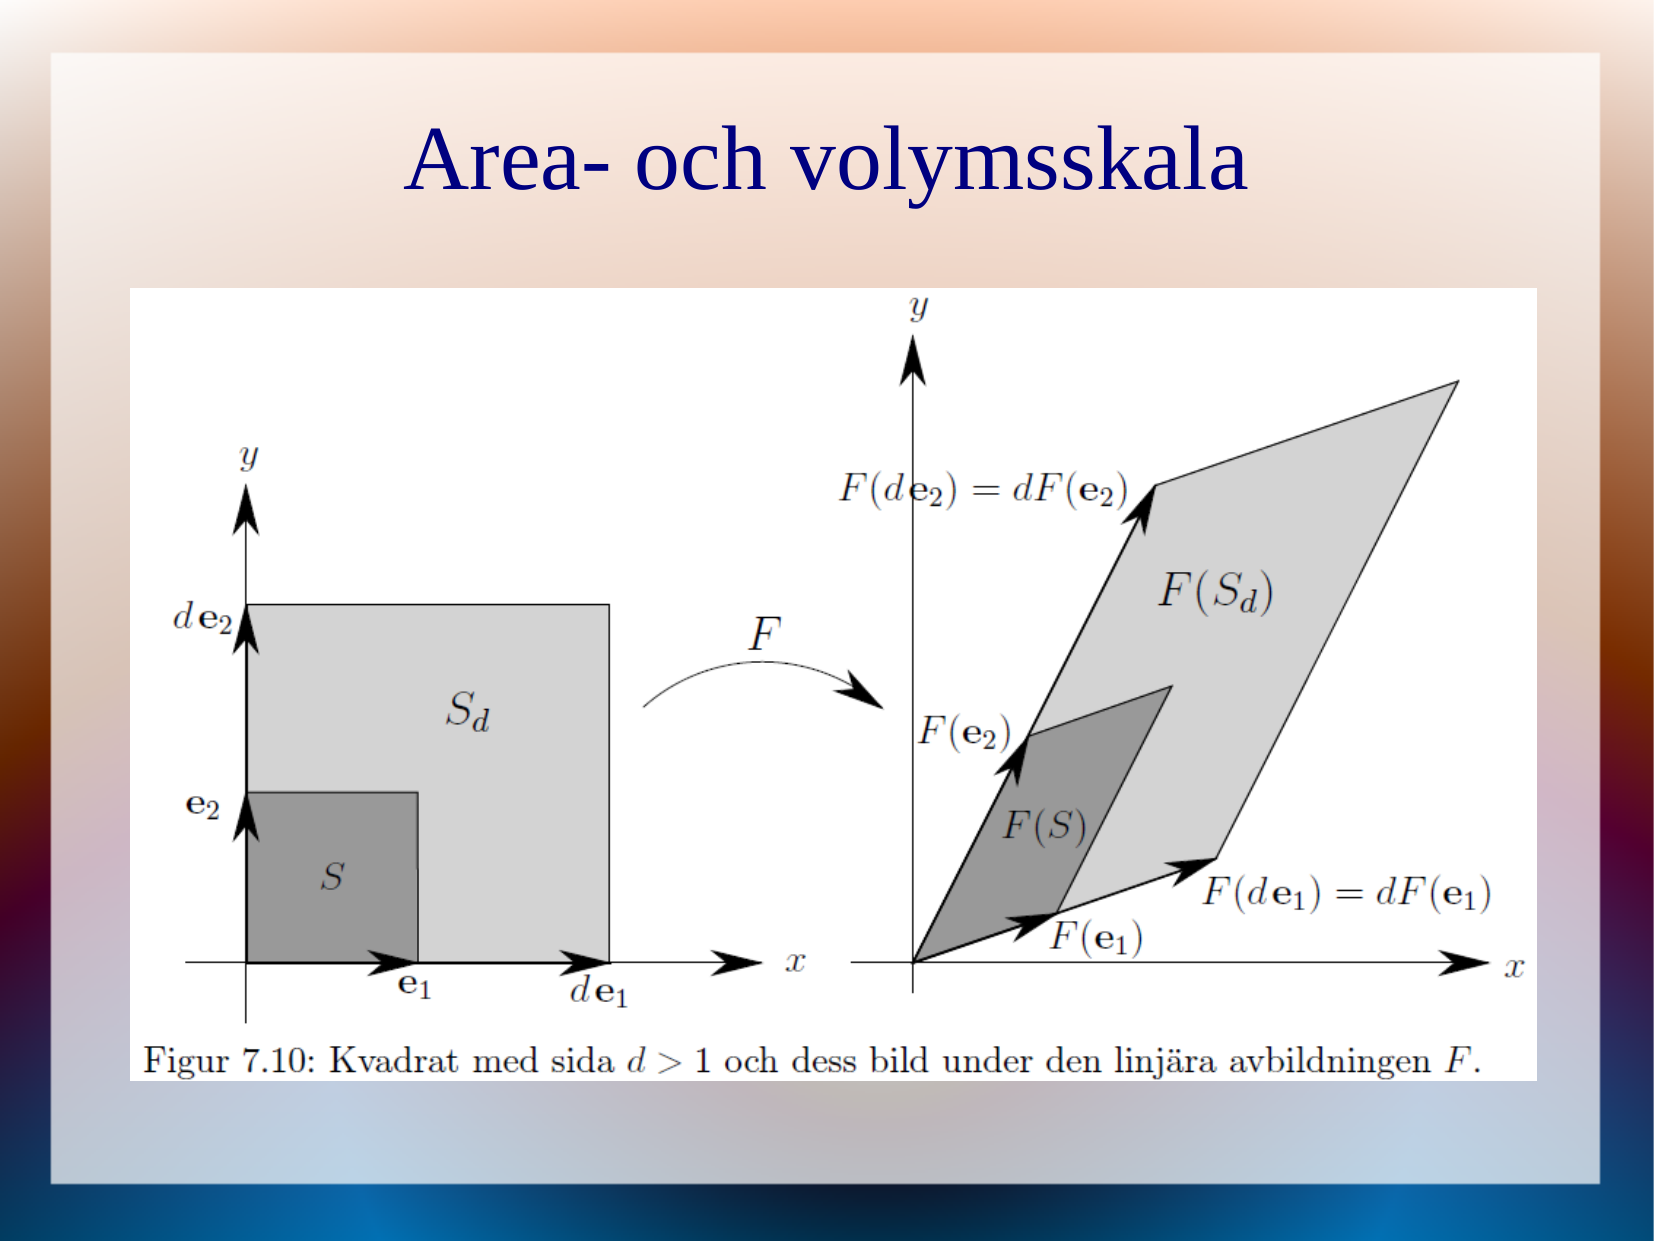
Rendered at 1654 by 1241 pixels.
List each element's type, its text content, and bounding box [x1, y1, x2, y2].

title Area- och volymsskala [82, 62, 1571, 255]
picture [0, 0, 1654, 1241]
